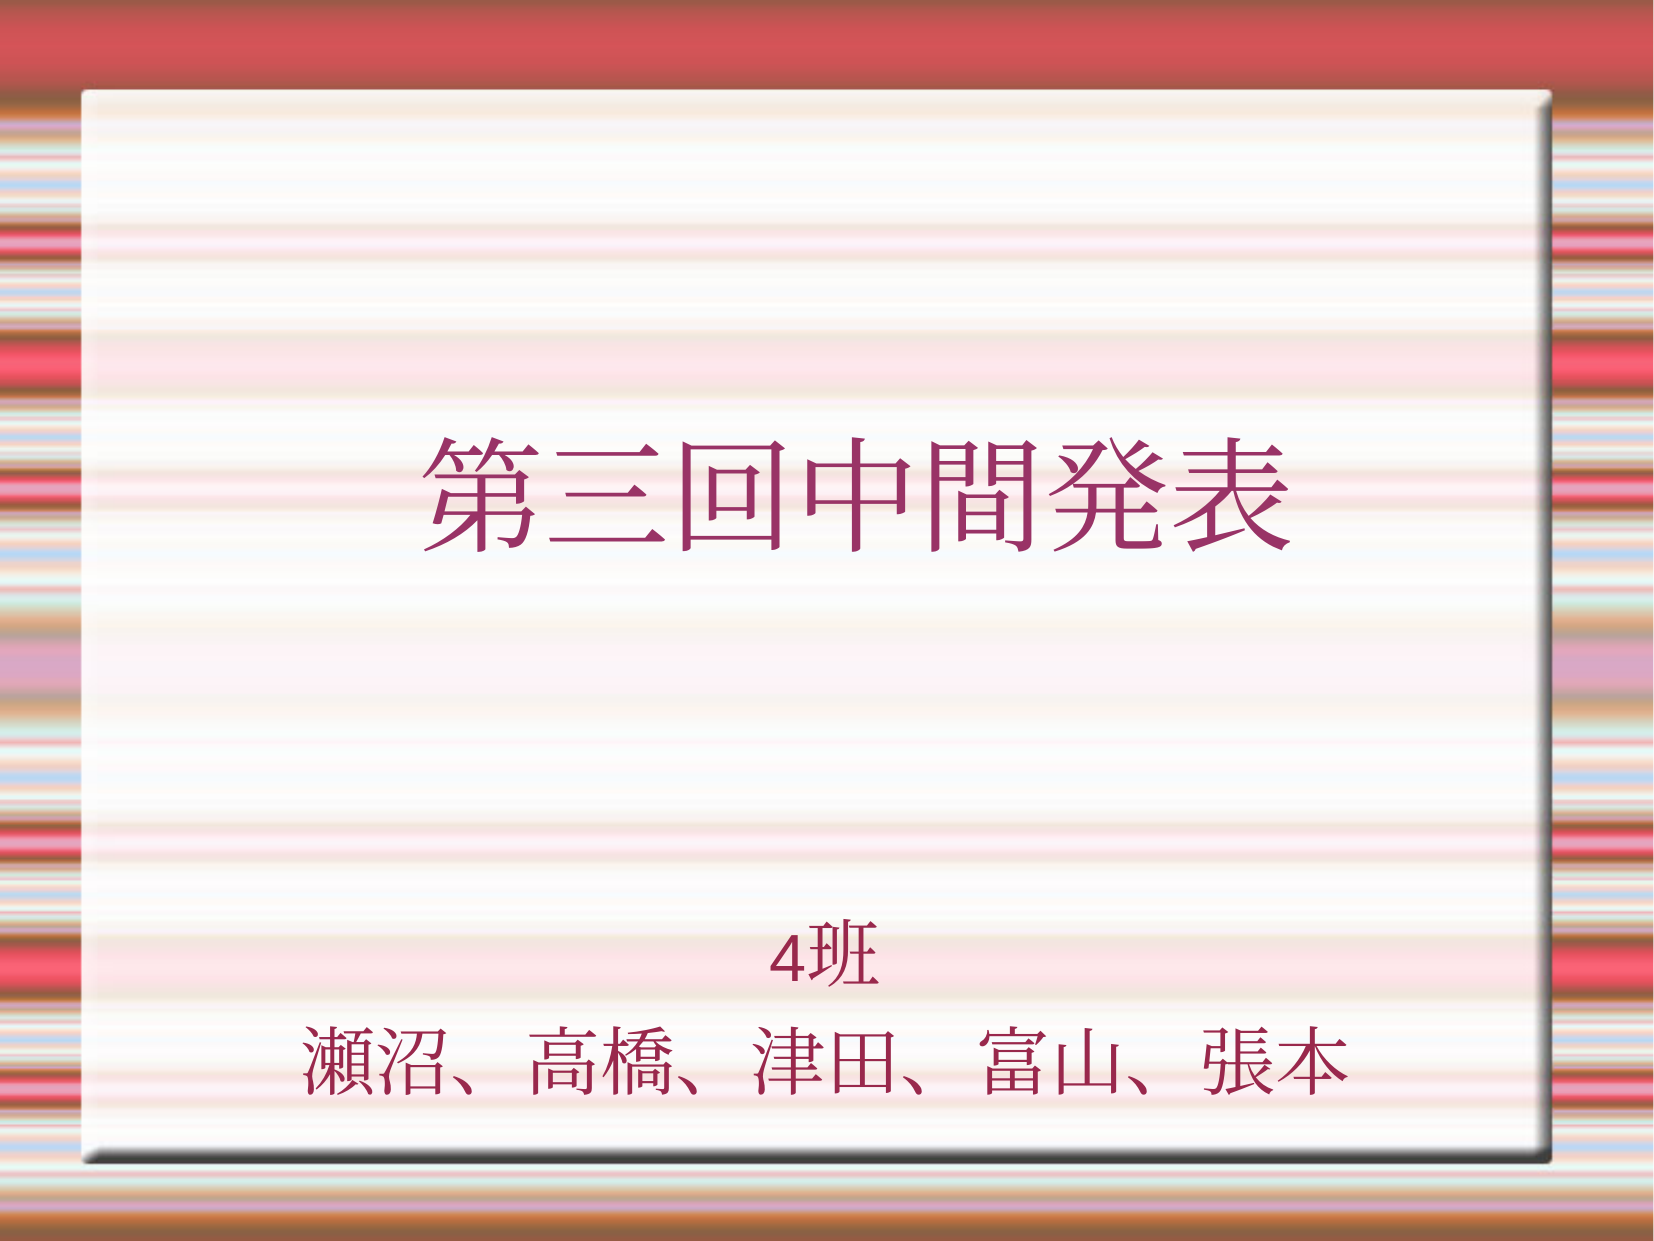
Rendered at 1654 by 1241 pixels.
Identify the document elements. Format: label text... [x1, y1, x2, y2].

picture [0, 0, 1654, 1241]
subtitle 4班 瀬沼、高橋、津田、富山、張本 [134, 350, 1516, 1133]
title 第三回中間発表 [121, 0, 1534, 469]
